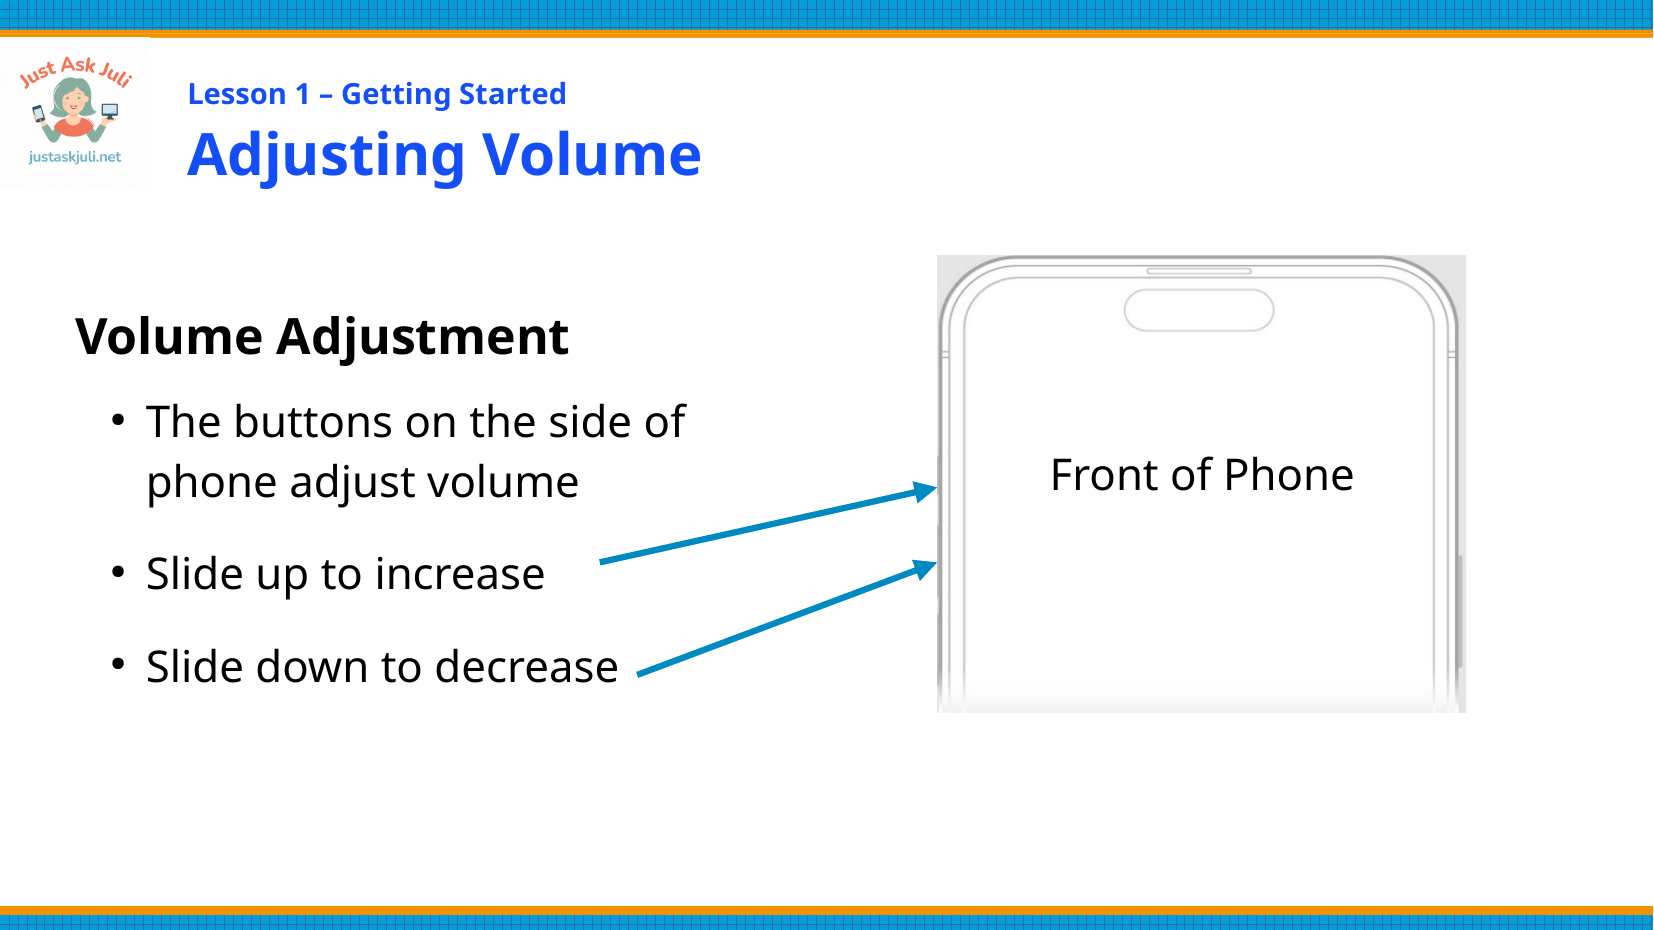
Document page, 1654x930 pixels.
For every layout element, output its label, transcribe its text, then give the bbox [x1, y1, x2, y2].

text_box Lesson 1 – Getting Started Adjusting Volume [187, 67, 780, 199]
picture [937, 255, 1467, 713]
picture [0, 37, 150, 188]
text_box Volume Adjustment The buttons on the side of phone adjust volume Slide up to increase Slide down to decrease [74, 301, 750, 695]
text_box Front of Phone [1049, 413, 1388, 533]
